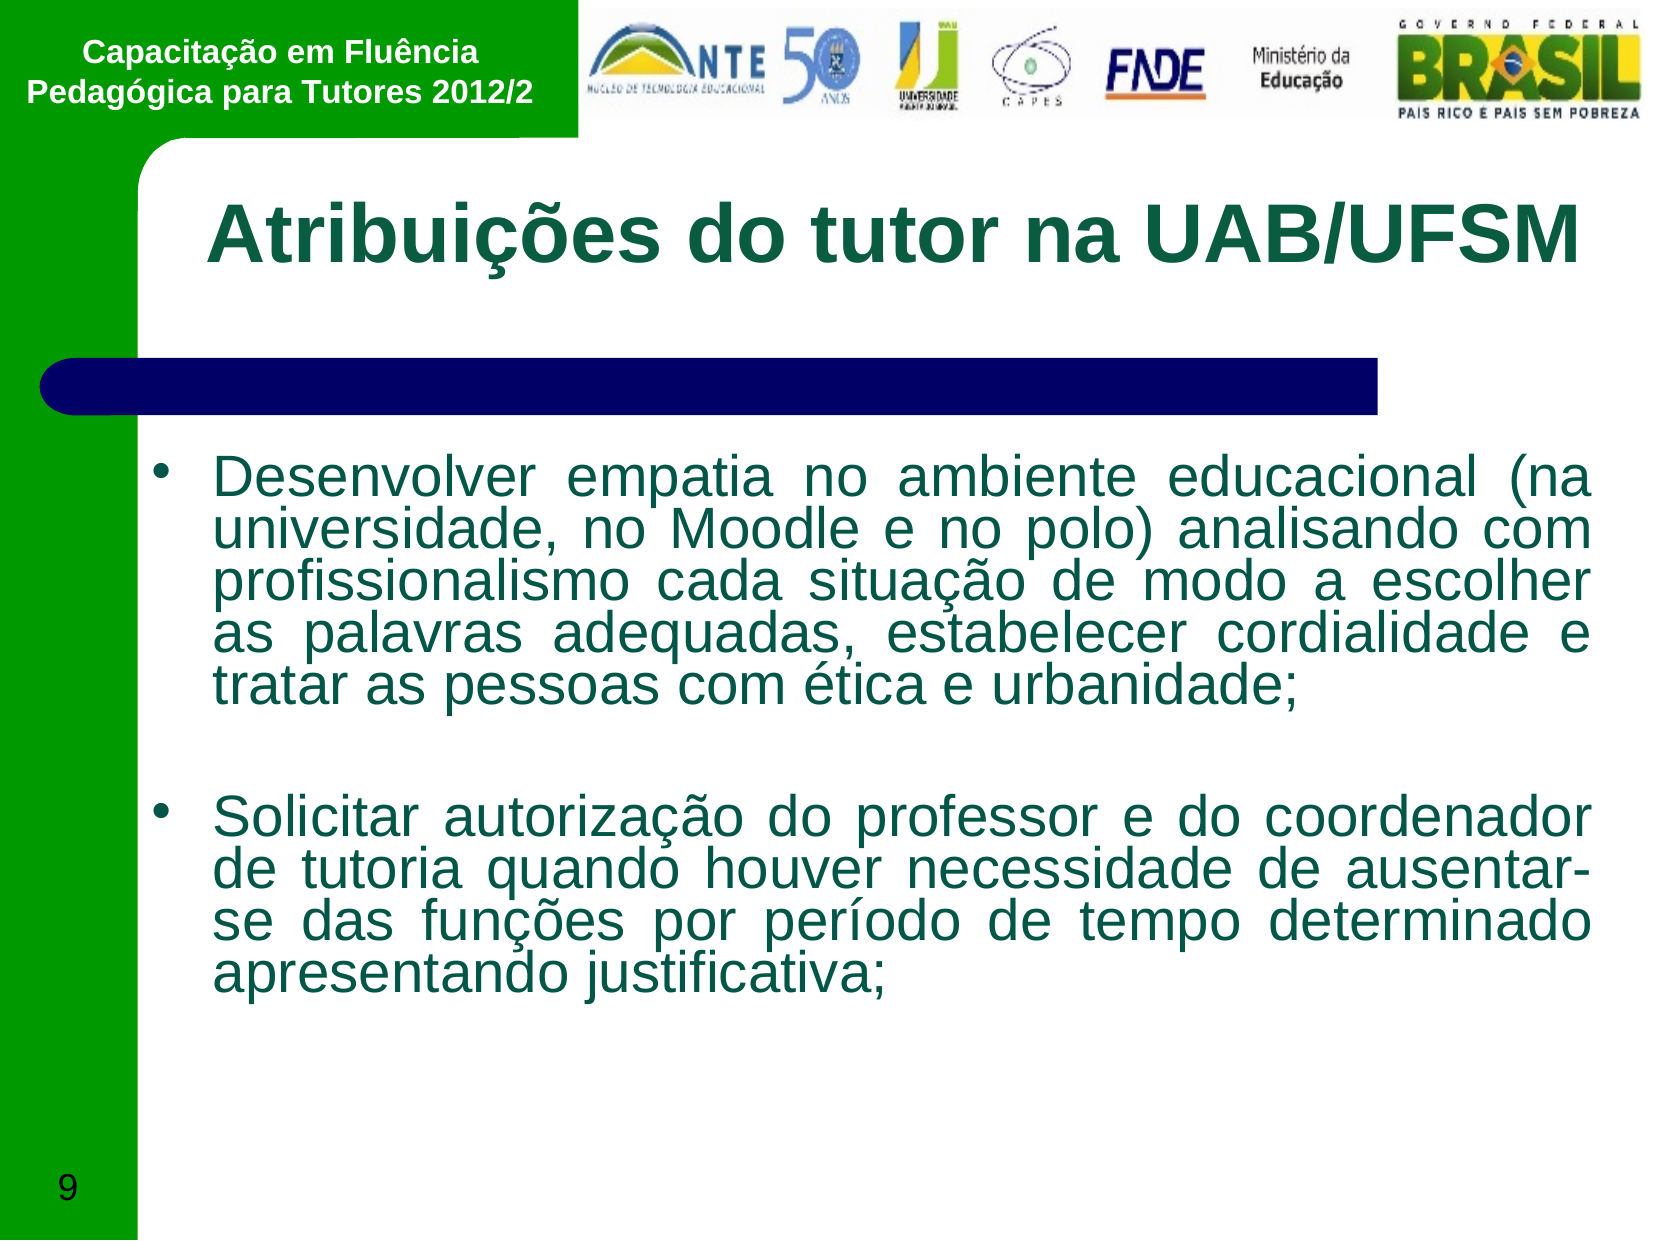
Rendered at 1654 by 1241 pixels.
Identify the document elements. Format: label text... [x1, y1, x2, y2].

text_box <número> [15, 1128, 121, 1217]
title Atribuições do tutor na UAB/UFSM [177, 184, 1612, 377]
picture [582, 8, 1646, 121]
list Desenvolver empatia no ambiente educacional (na universidade, no Moodle e no polo) analisando com profissionalismo cada situação de modo a escolher as palavras adequadas, estabelecer cordialidade e tratar as pessoas com ética e urbanidade; Solicitar autorização do professor e do coordenador de tutoria quando houver necessidade de ausentar-se das funções por período de tempo determinado apresentando justificativa; [151, 371, 1595, 1241]
